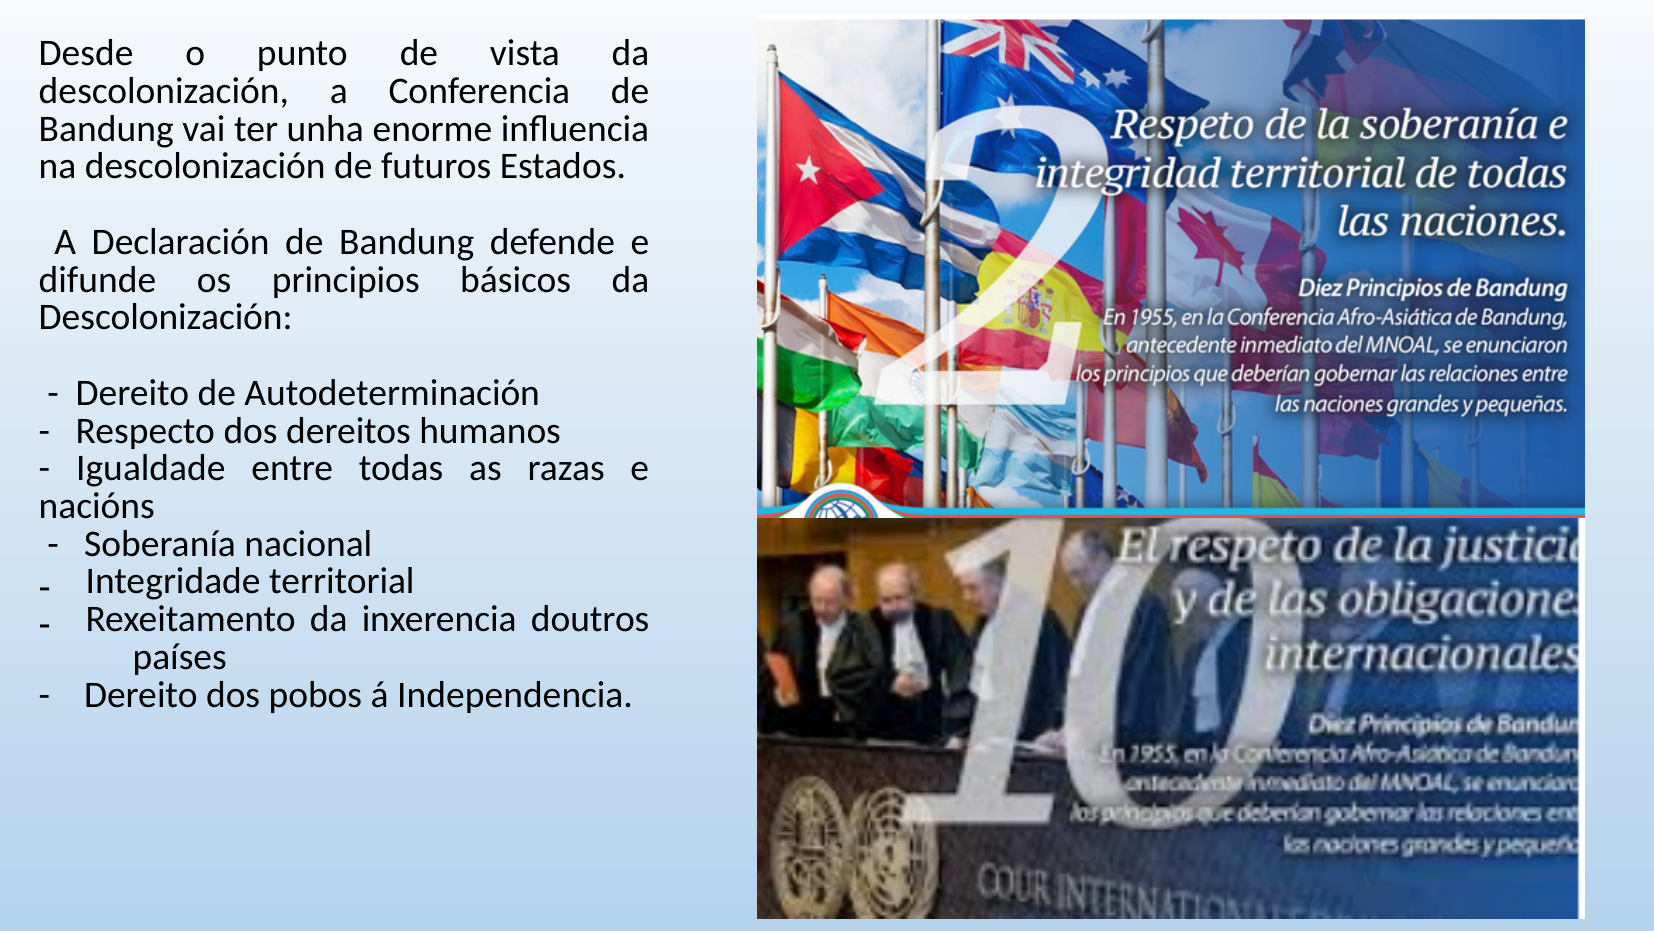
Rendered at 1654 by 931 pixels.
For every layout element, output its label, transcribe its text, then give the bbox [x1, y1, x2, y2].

picture [757, 14, 1585, 919]
text_box Desde o punto de vista da descolonización, a Conferencia de Bandung vai ter unha enorme influencia na descolonización de futuros Estados. A Declaración de Bandung defende e difunde os principios básicos da Descolonización: - Dereito de Autodeterminación - Respecto dos dereitos humanos - Igualdade entre todas as razas e nacións - Soberanía nacional Integridade territorial Rexeitamento da inxerencia doutros países - Dereito dos pobos á Independencia. [23, 30, 666, 909]
